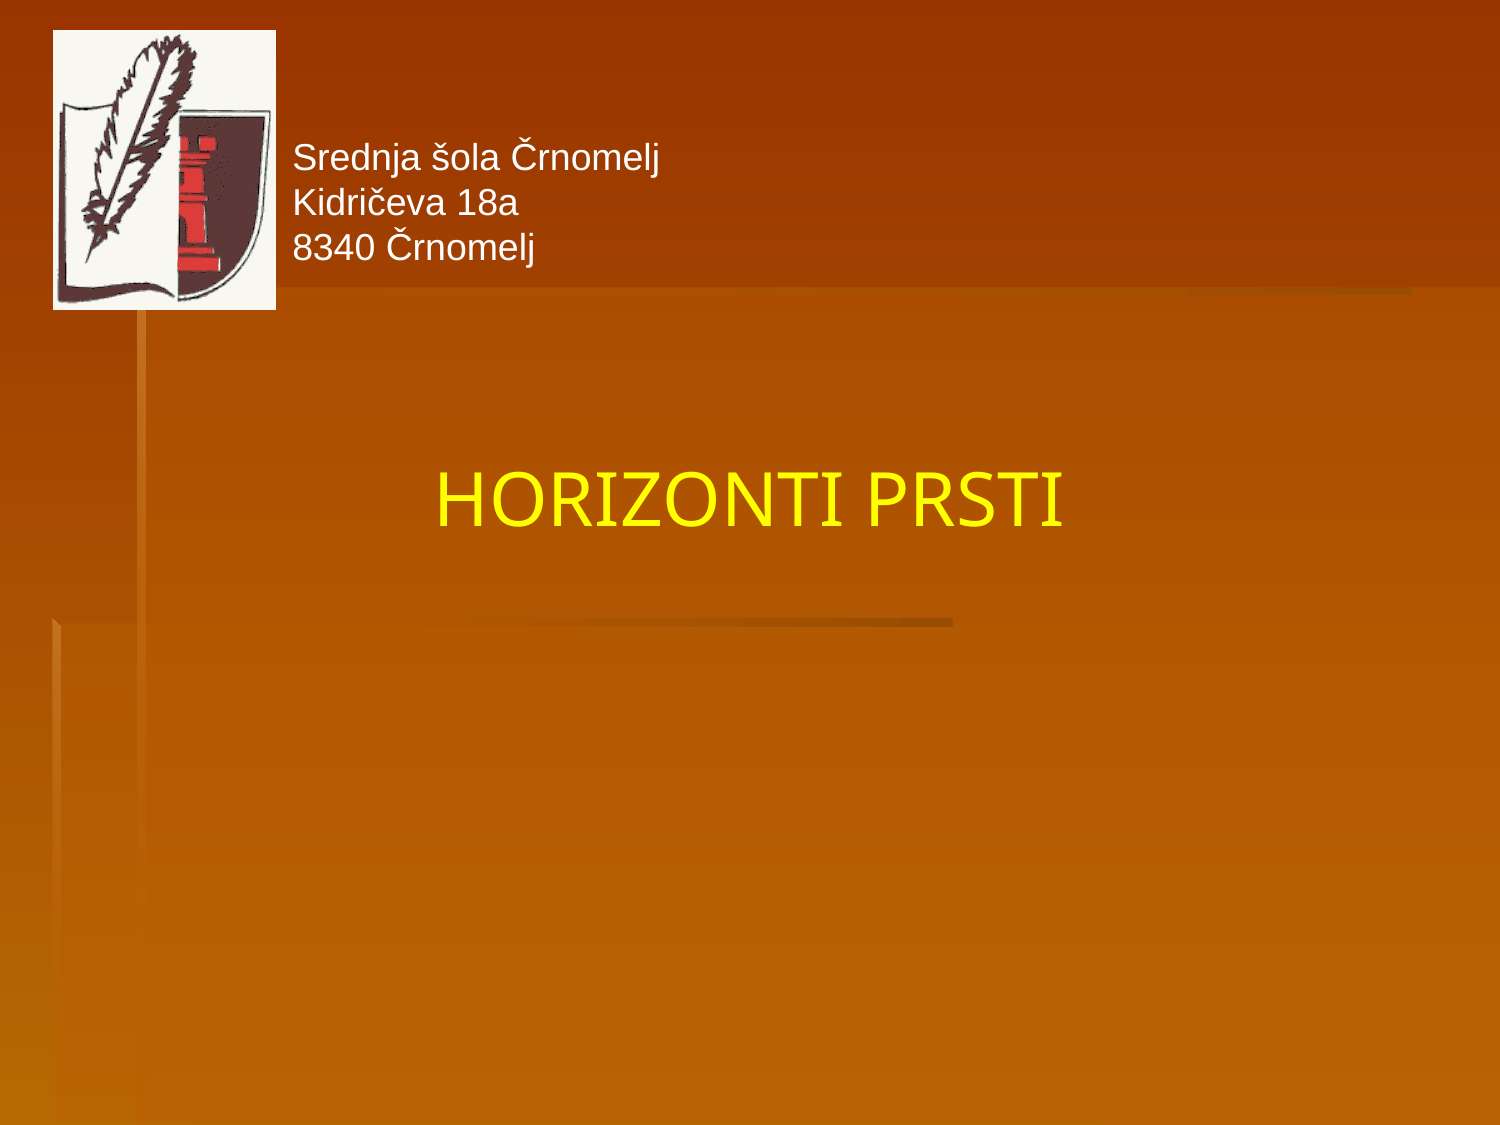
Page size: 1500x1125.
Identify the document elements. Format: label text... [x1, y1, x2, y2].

text_box HORIZONTI PRSTI [112, 444, 1388, 686]
picture [53, 30, 276, 310]
text_box Srednja šola Črnomelj Kidričeva 18a 8340 Črnomelj [277, 125, 677, 276]
